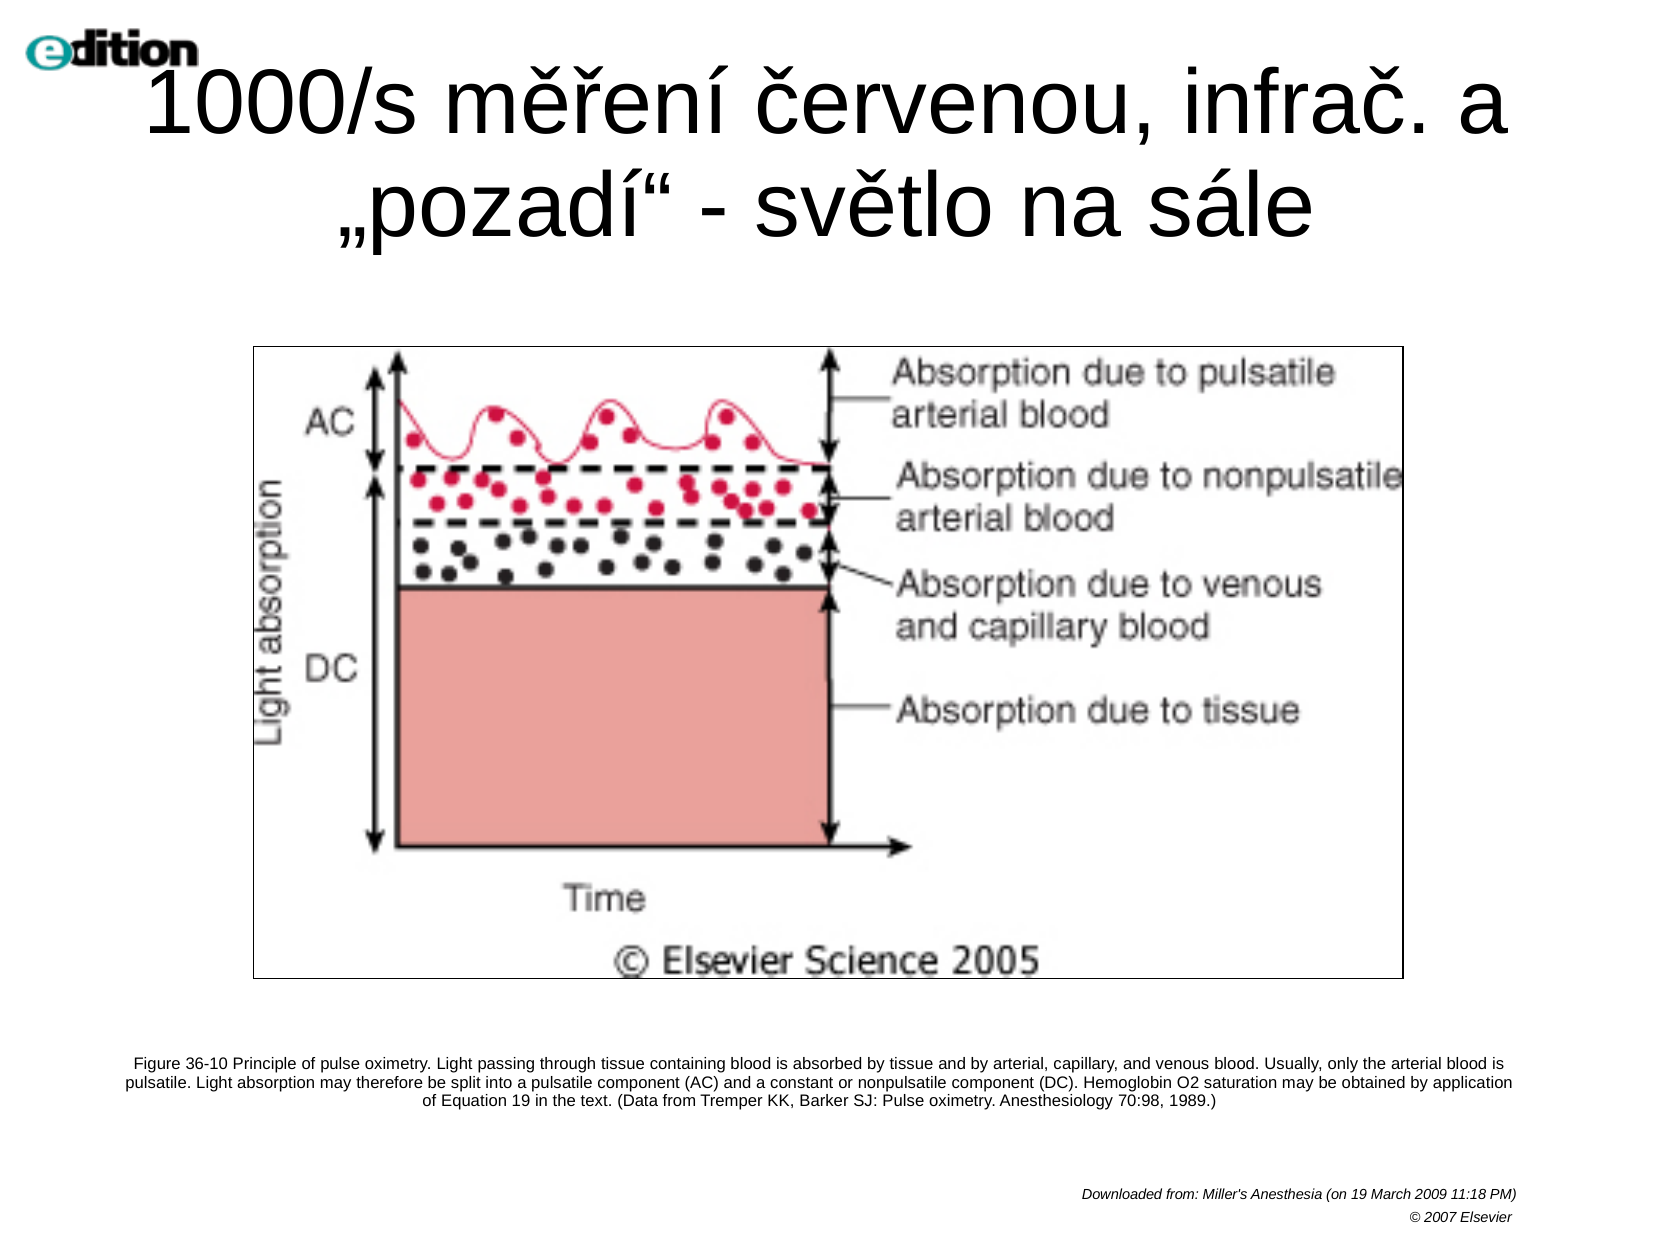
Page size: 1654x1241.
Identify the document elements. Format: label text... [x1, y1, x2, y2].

title 1000/s měření červenou, infrač. a „pozadí“ - světlo na sále [82, 50, 1571, 256]
text_box © 2007 Elsevier [723, 1201, 1531, 1234]
picture [254, 347, 1403, 978]
text_box Downloaded from: Miller's Anesthesia (on 19 March 2009 11:18 PM) [724, 1178, 1532, 1211]
text_box Figure 36-10 Principle of pulse oximetry. Light passing through tissue containing blood is absorbed by tissue and by arterial, capillary, and venous blood. Usually, only the arterial blood is pulsatile. Light absorption may therefore be split into a pulsatile component (AC) and a constant or nonpulsatile component (DC). Hemoglobin O2 saturation may be obtained by application of Equation 19 in the text. (Data from Tremper KK, Barker SJ: Pulse oximetry. Anesthesiology 70:98, 1989.) [110, 1046, 1530, 1119]
picture [19, 20, 199, 78]
